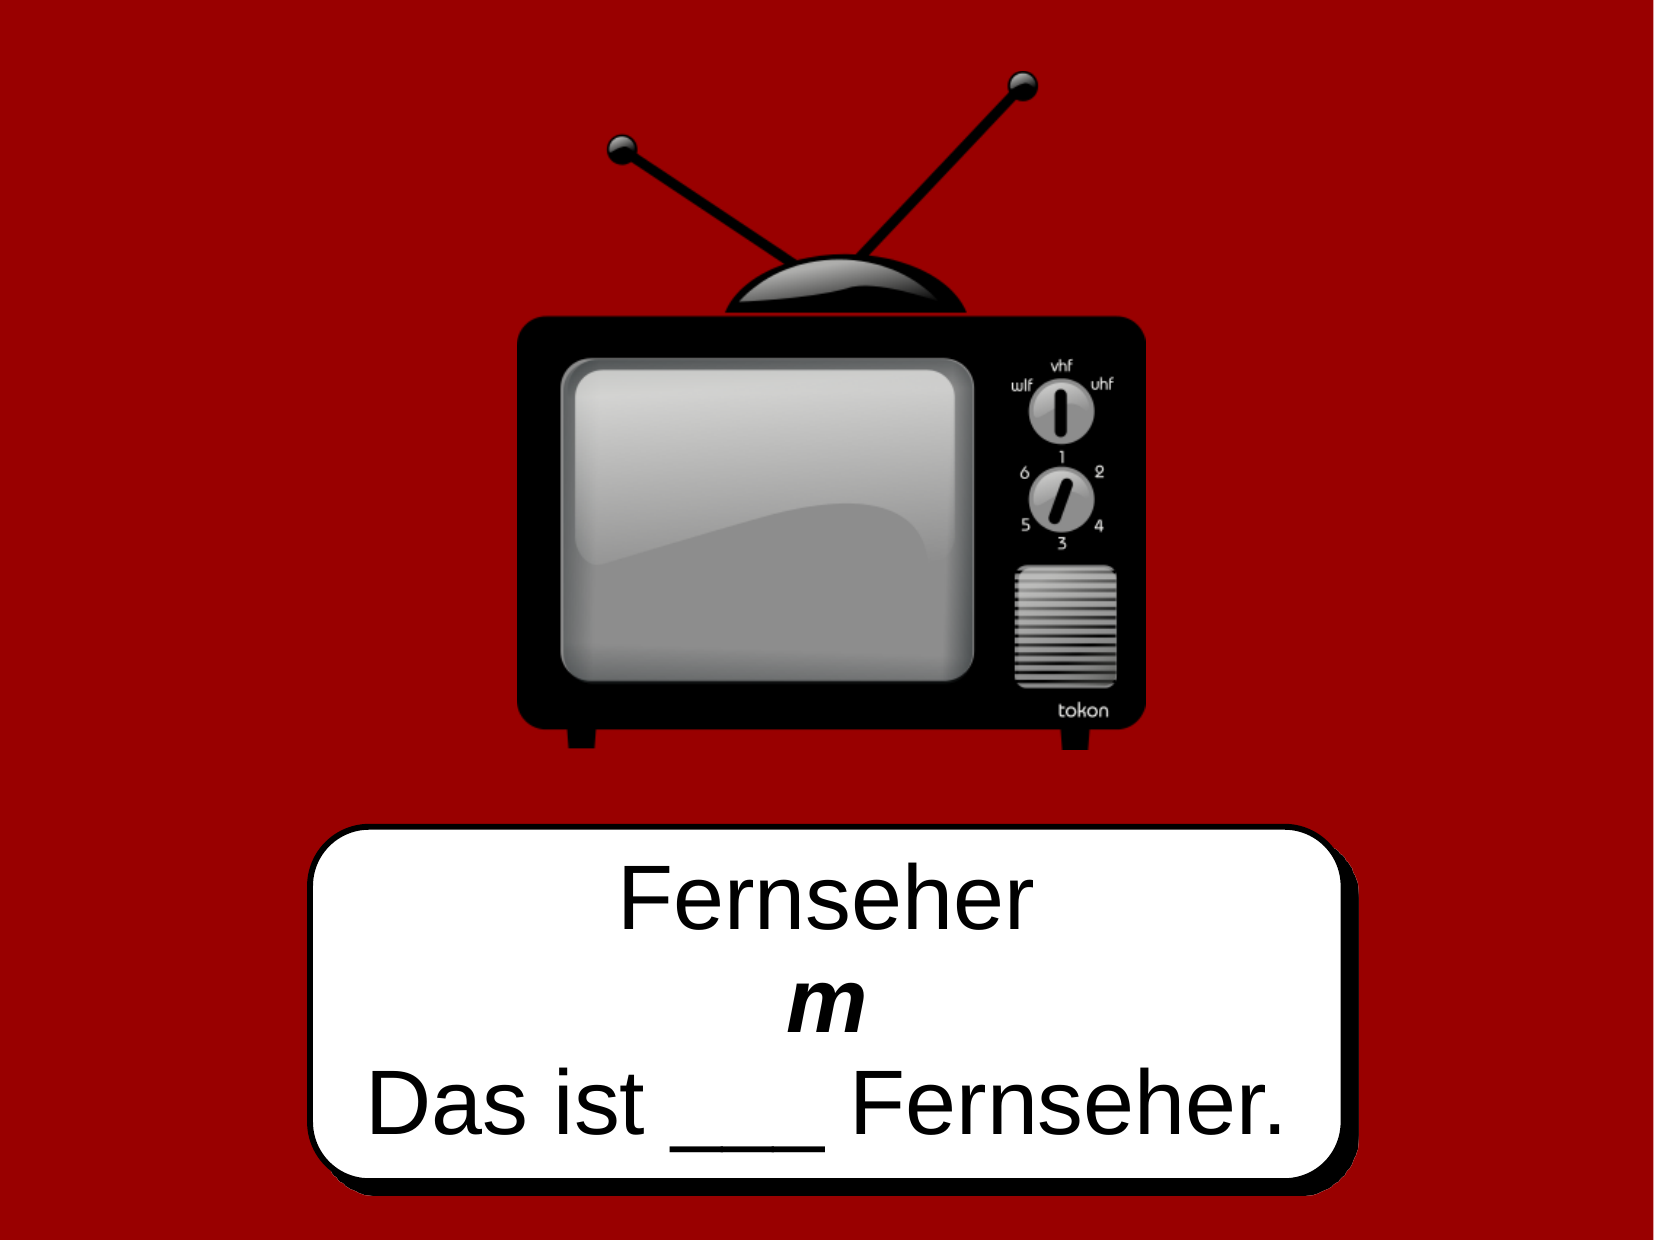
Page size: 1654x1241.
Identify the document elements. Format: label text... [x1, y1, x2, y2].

text_box [345, 1176, 1309, 1182]
text_box [310, 826, 1344, 1175]
picture [517, 71, 1146, 751]
text_box Fernseher m Das ist ___ Fernseher. [342, 839, 1312, 1176]
